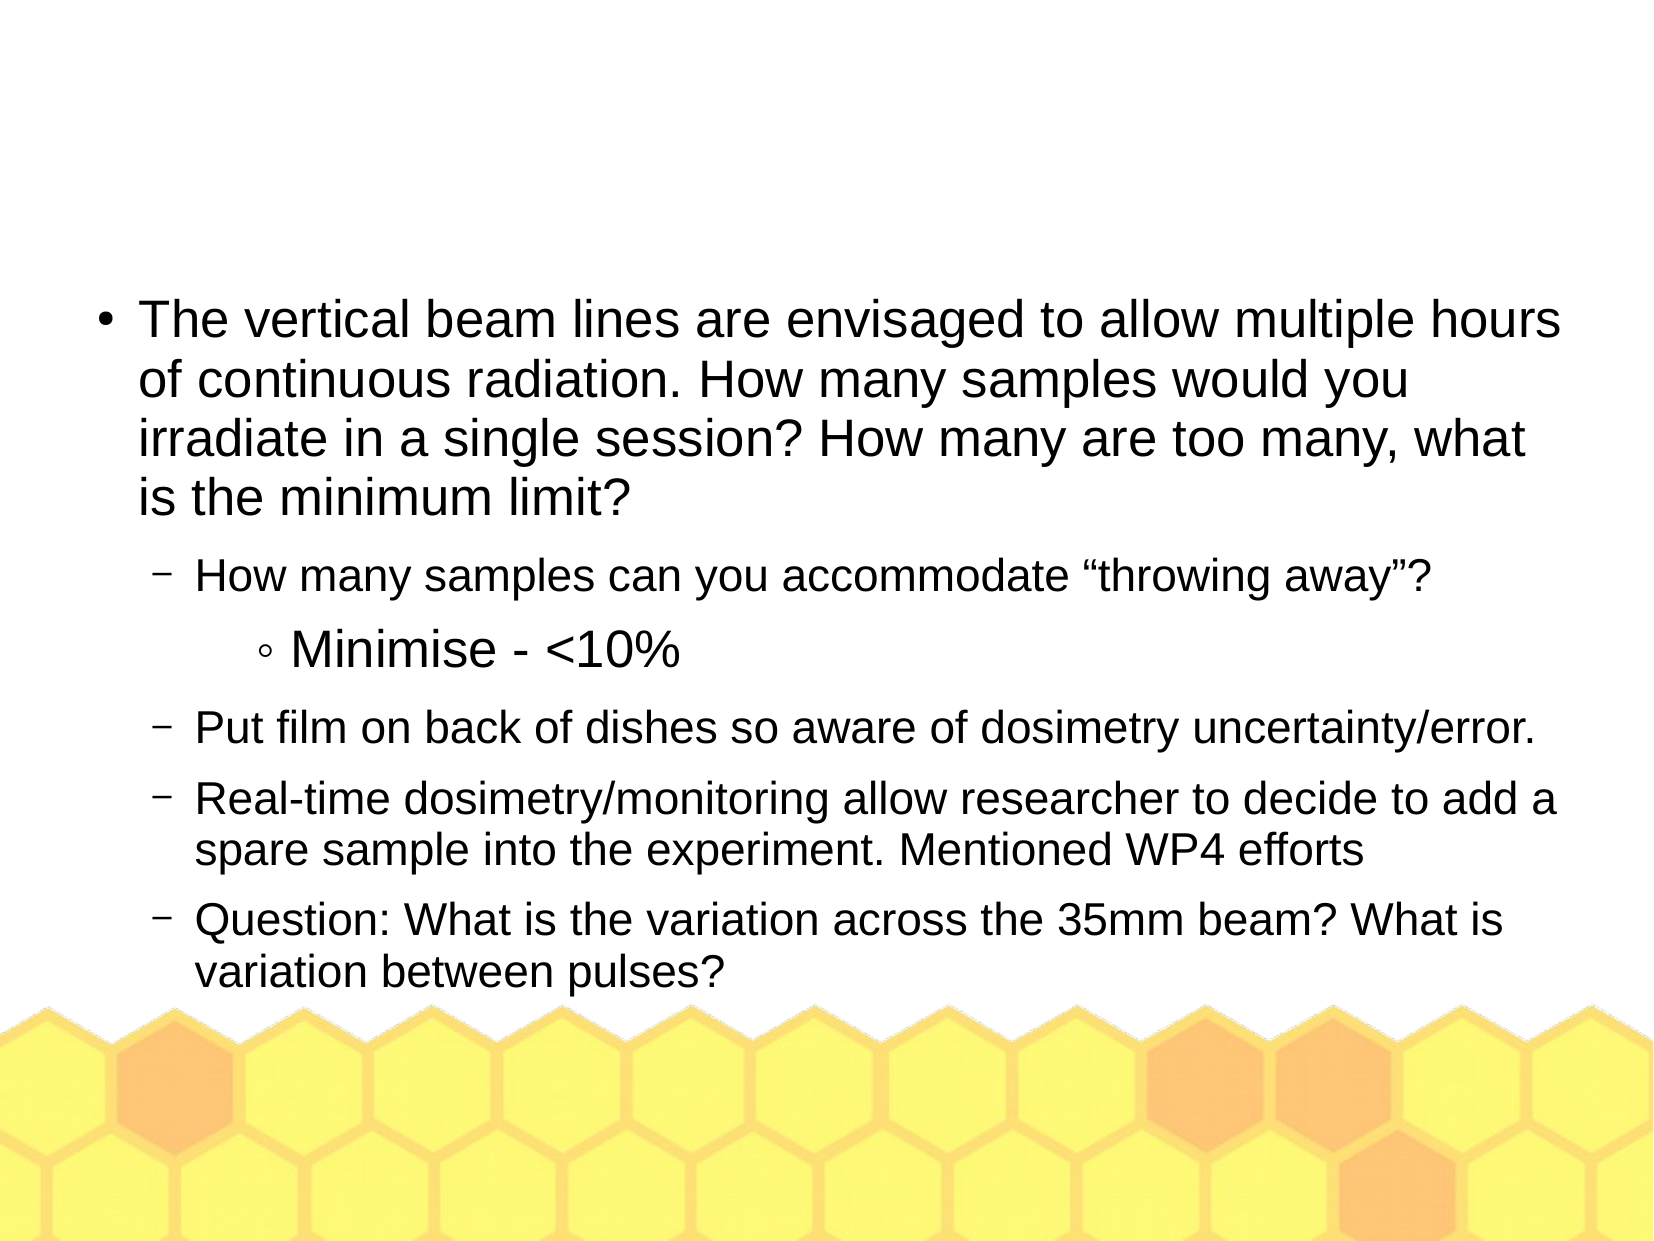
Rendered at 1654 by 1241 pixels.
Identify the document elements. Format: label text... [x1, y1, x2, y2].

list The vertical beam lines are envisaged to allow multiple hours of continuous radiation. How many samples would you irradiate in a single session? How many are too many, what is the minimum limit? How many samples can you accommodate “throwing away”? ◦ Minimise - <10% Put film on back of dishes so aware of dosimetry uncertainty/error. Real-time dosimetry/monitoring allow researcher to decide to add a spare sample into the experiment. Mentioned WP4 efforts Question: What is the variation across the 35mm beam? What is variation between pulses? [82, 290, 1571, 1010]
picture [0, 1001, 1654, 1241]
